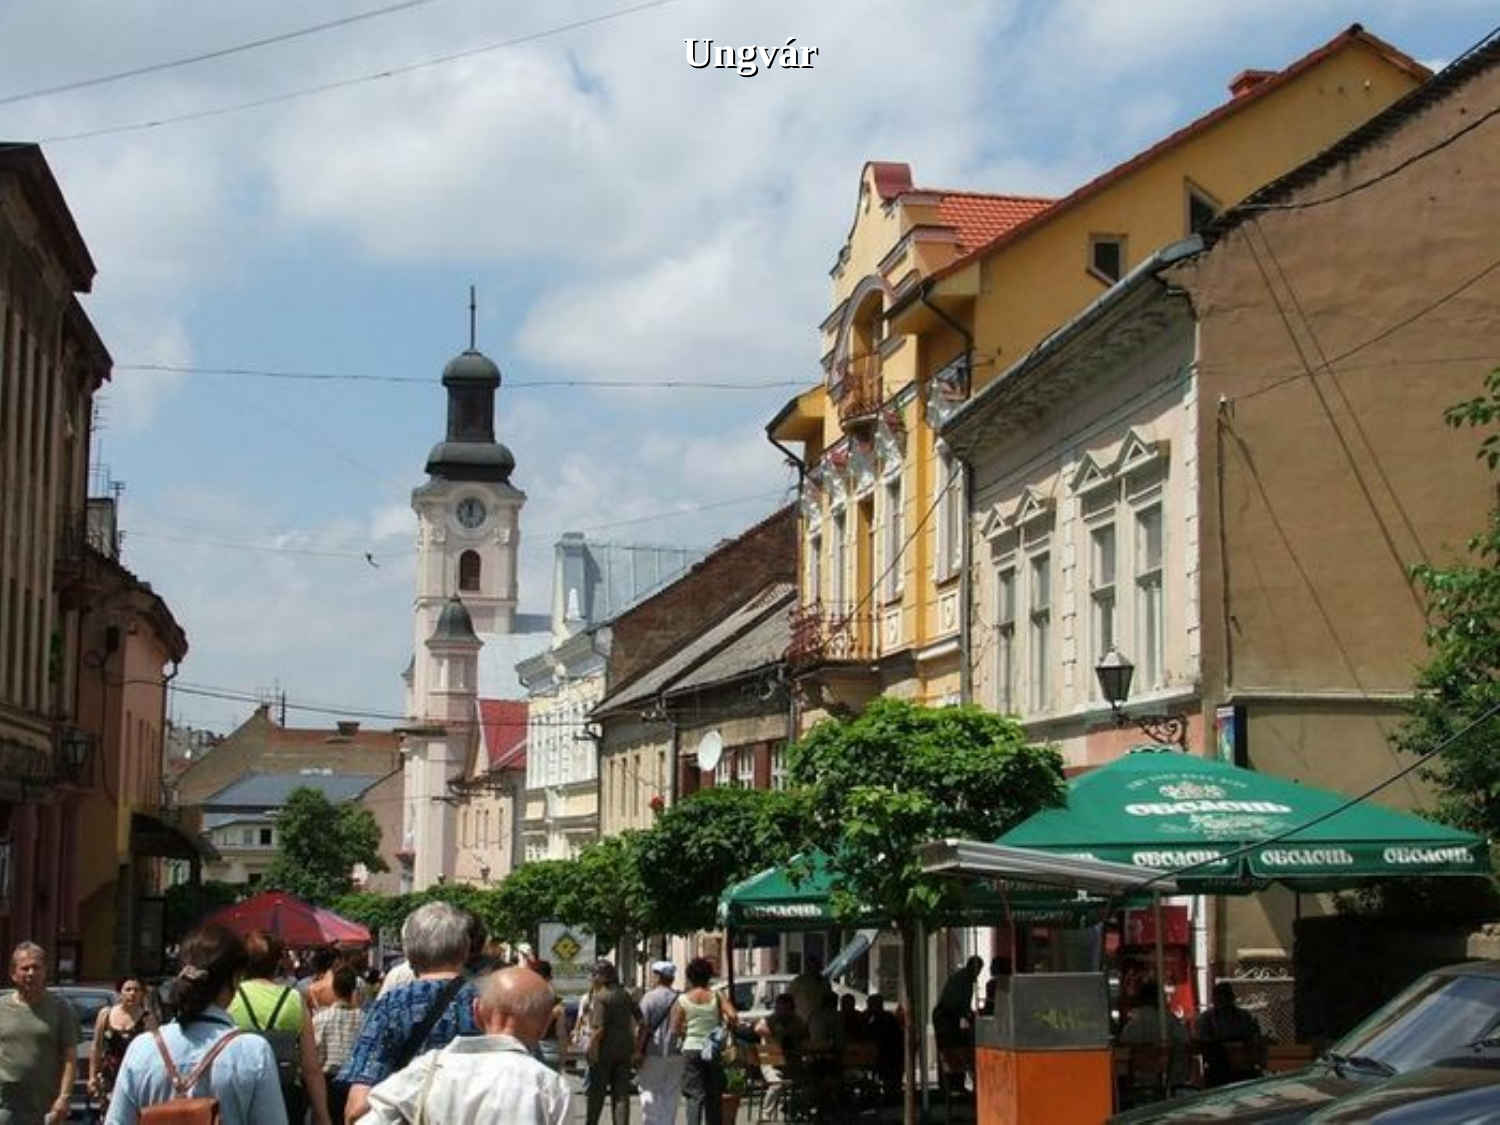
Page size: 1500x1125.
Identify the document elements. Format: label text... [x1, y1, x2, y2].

picture [0, 100, 1500, 1125]
title Ungvár [0, 0, 1500, 100]
